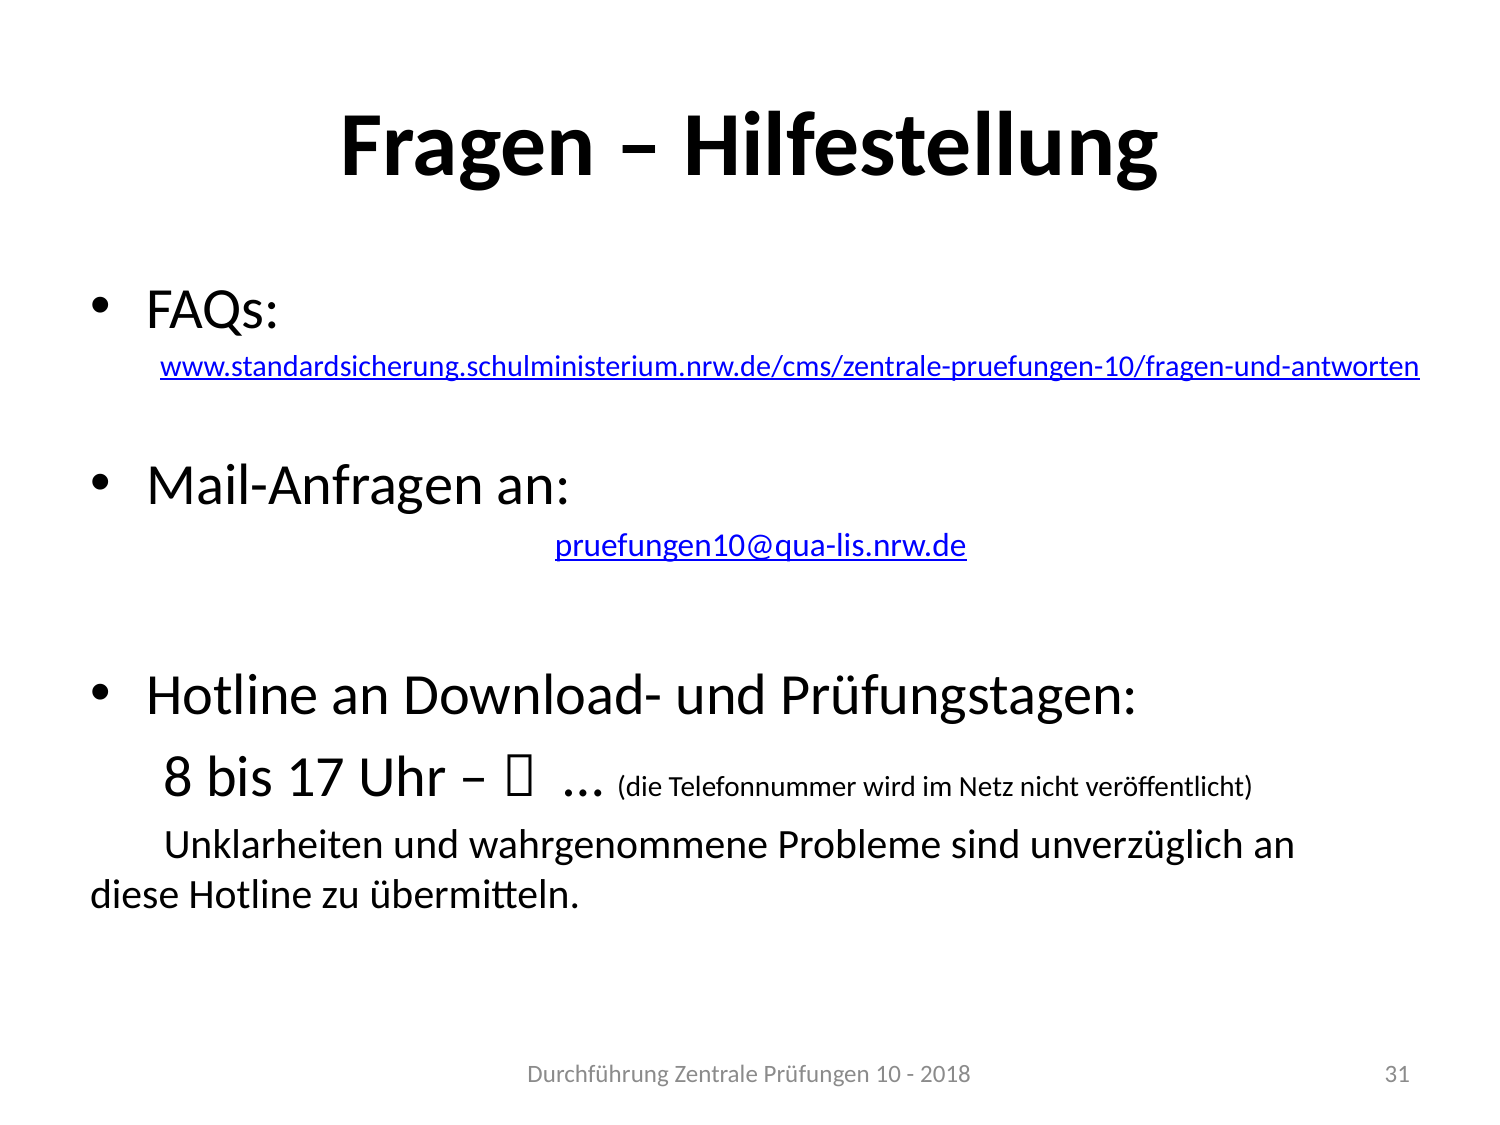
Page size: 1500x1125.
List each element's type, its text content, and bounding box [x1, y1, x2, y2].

title Fragen – Hilfestellung [75, 45, 1425, 233]
footer Durchführung Zentrale Prüfungen 10 - 2018 [512, 1042, 988, 1103]
list FAQs: www.standardsicherung.schulministerium.nrw.de/cms/zentrale-pruefungen-10/fragen-und-antworten Mail-Anfragen an: pruefungen10@qua-lis.nrw.de Hotline an Download- und Prüfungstagen: 8 bis 17 Uhr –  … (die Telefonnummer wird im Netz nicht veröffentlicht) Unklarheiten und wahrgenommene Probleme sind unverzüglich an diese Hotline zu übermitteln. [75, 262, 1447, 1005]
slide_number <Foliennummer> [1074, 1042, 1425, 1103]
